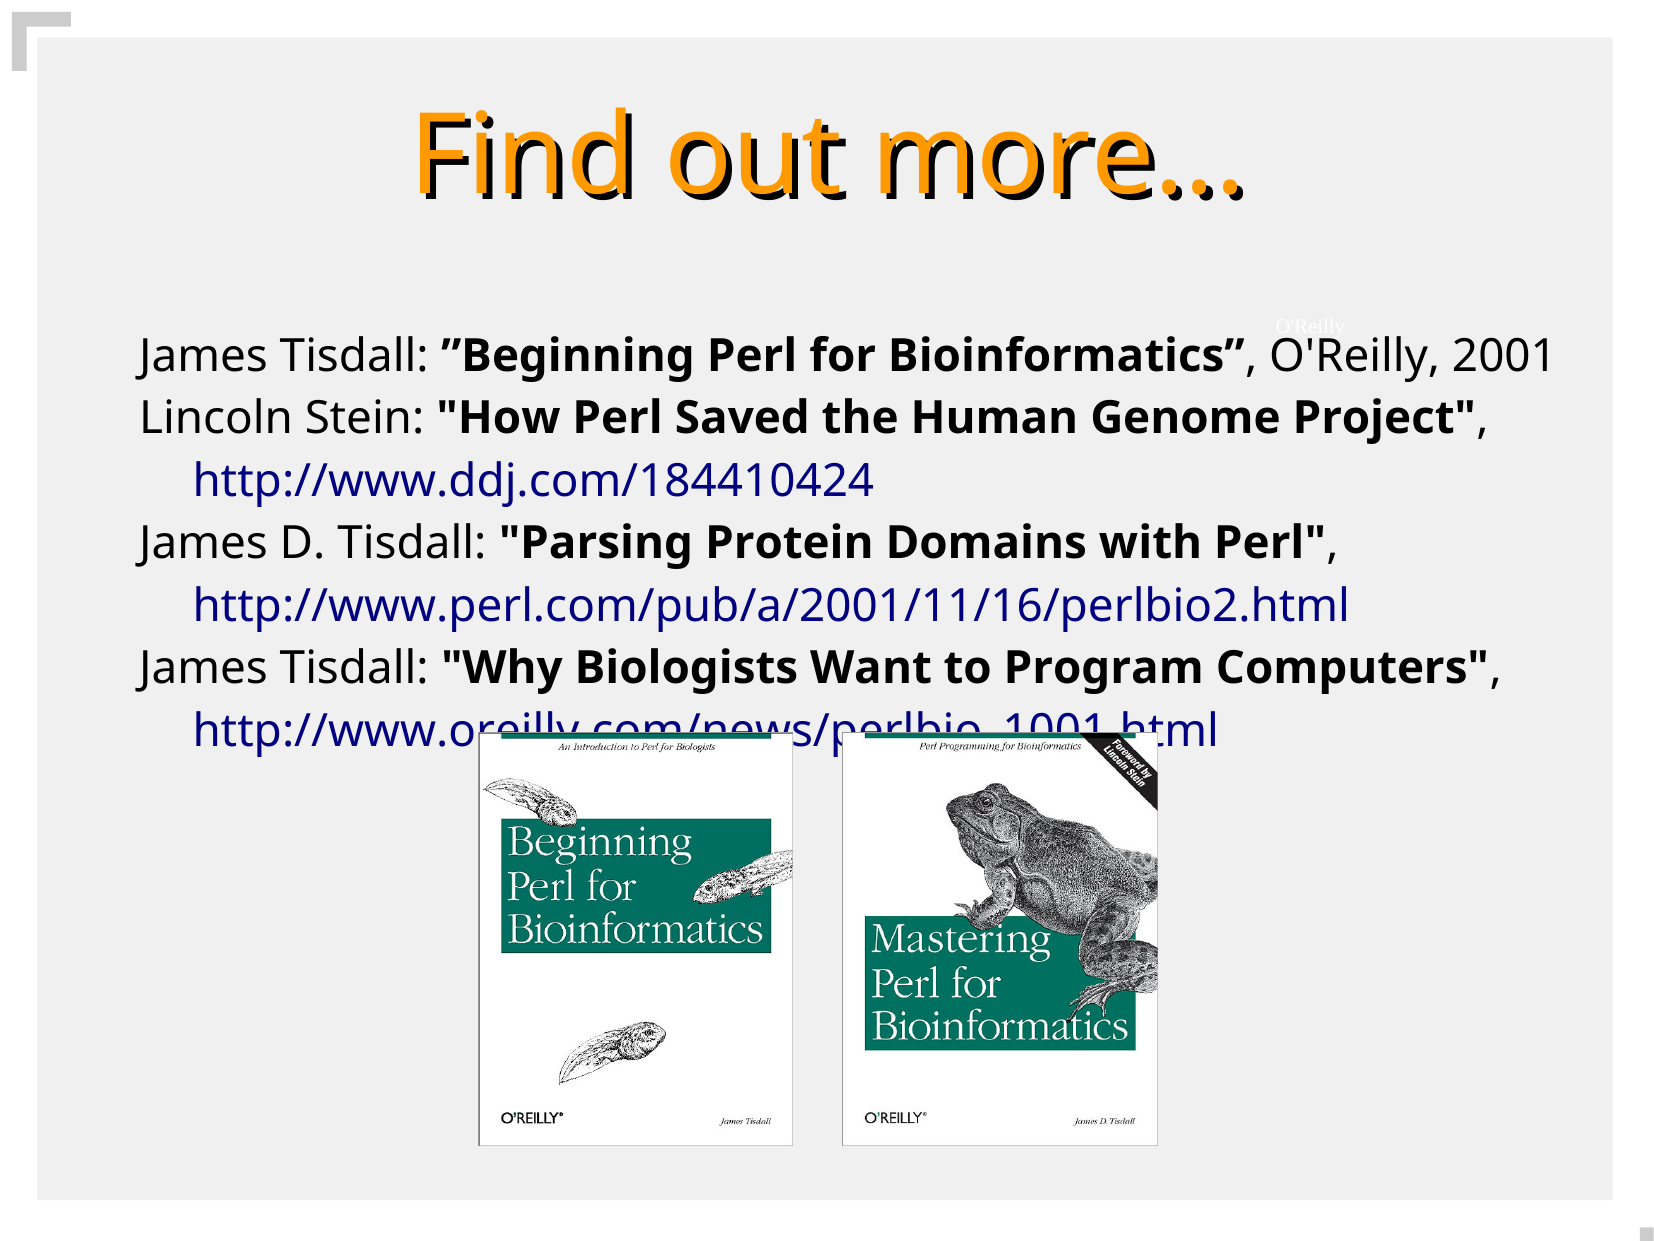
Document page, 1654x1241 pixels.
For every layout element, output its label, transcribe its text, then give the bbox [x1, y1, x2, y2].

text_box O'Reilly [1275, 314, 1355, 389]
picture [842, 732, 1158, 1146]
picture [478, 732, 793, 1146]
list James Tisdall: ”Beginning Perl for Bioinformatics”, O'Reilly, 2001 Lincoln Stein: "How Perl Saved the Human Genome Project", http://www.ddj.com/184410424 James D. Tisdall: "Parsing Protein Domains with Perl", http://www.perl.com/pub/a/2001/11/16/perlbio2.html James Tisdall: "Why Biologists Want to Program Computers", http://www.oreilly.com/news/perlbio_1001.html [121, 322, 1561, 1132]
title Find out more... [121, 46, 1534, 254]
